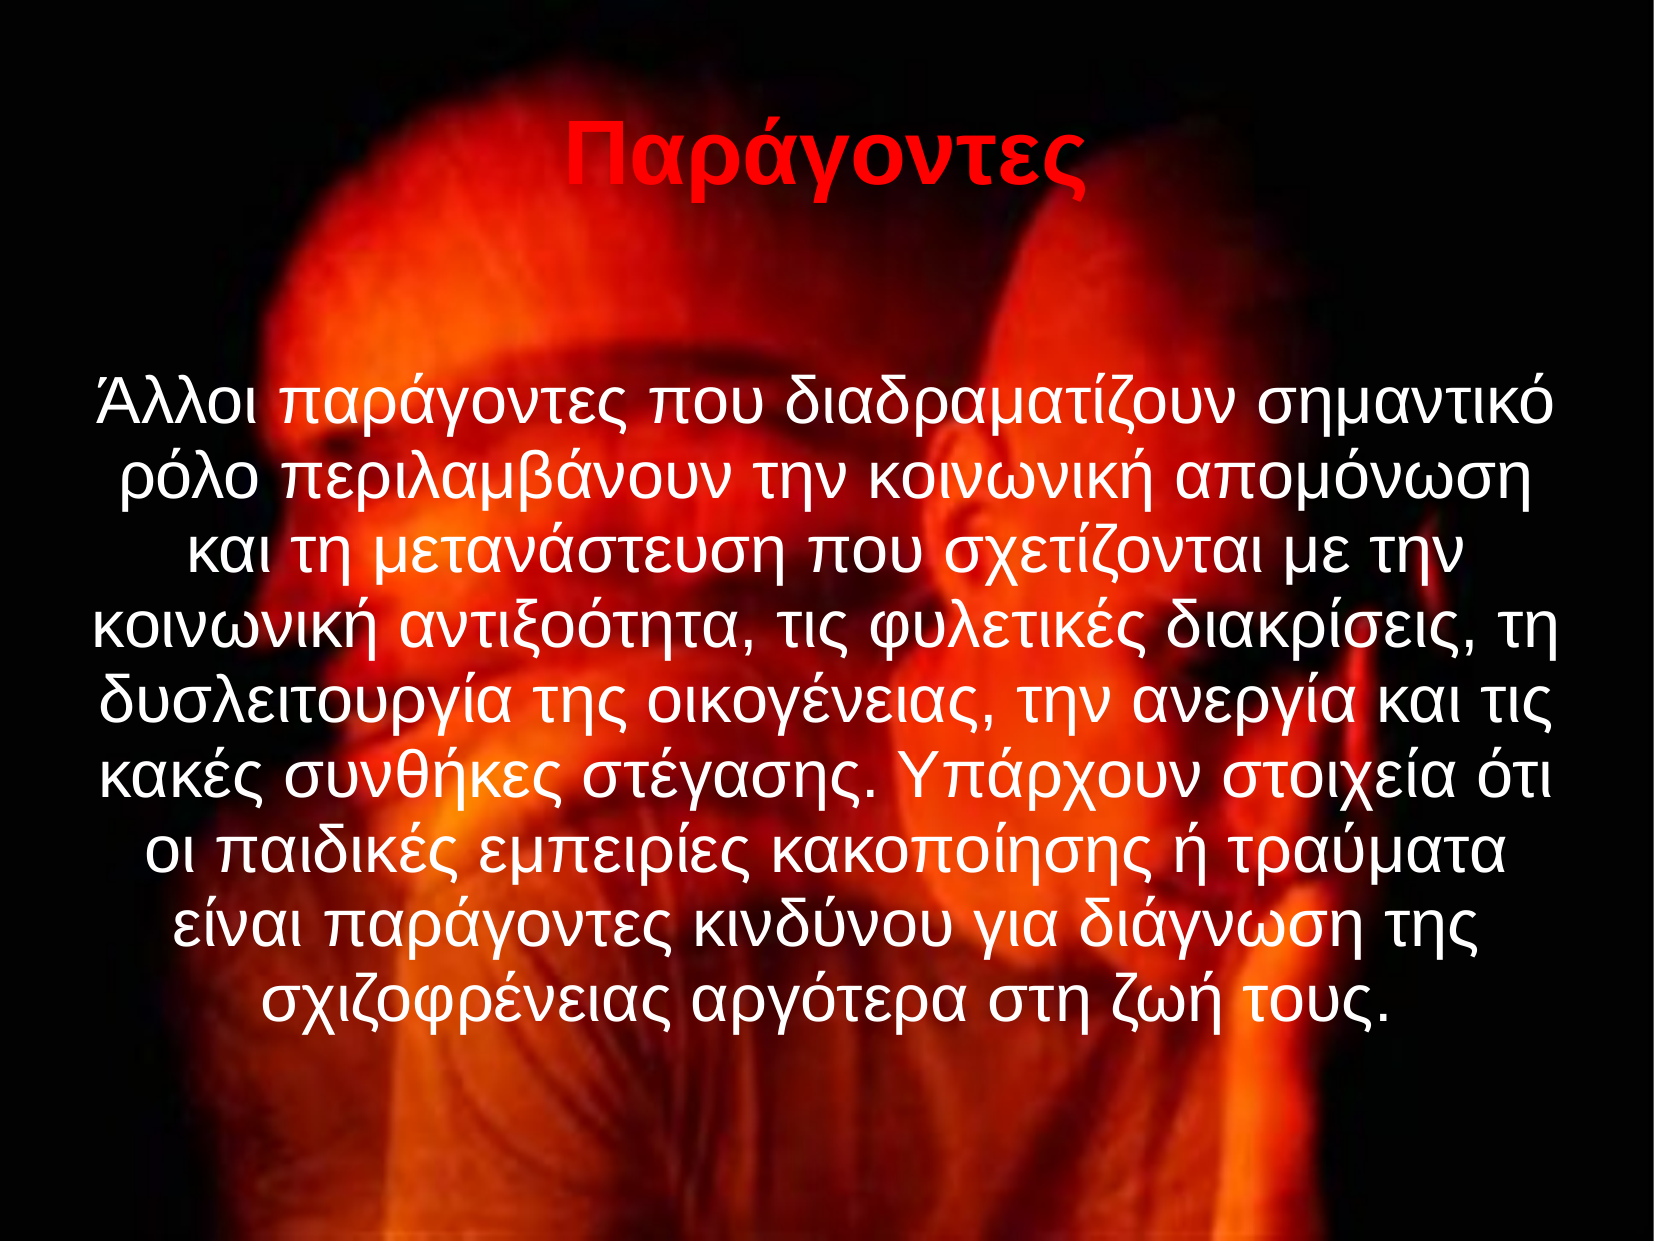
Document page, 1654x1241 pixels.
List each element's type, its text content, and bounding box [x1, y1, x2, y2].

title Παράγοντες [82, 56, 1571, 250]
picture [0, 0, 1654, 1241]
subtitle Άλλοι παράγοντες που διαδραματίζουν σημαντικό ρόλο περιλαμβάνουν την κοινωνική απομόνωση και τη μετανάστευση που σχετίζονται με την κοινωνική αντιξοότητα, τις φυλετικές διακρίσεις, τη δυσλειτουργία της οικογένειας, την ανεργία και τις κακές συνθήκες στέγασης. Υπάρχουν στοιχεία ότι οι παιδικές εμπειρίες κακοποίησης ή τραύματα είναι παράγοντες κινδύνου για διάγνωση της σχιζοφρένειας αργότερα στη ζωή τους. [82, 297, 1571, 1102]
